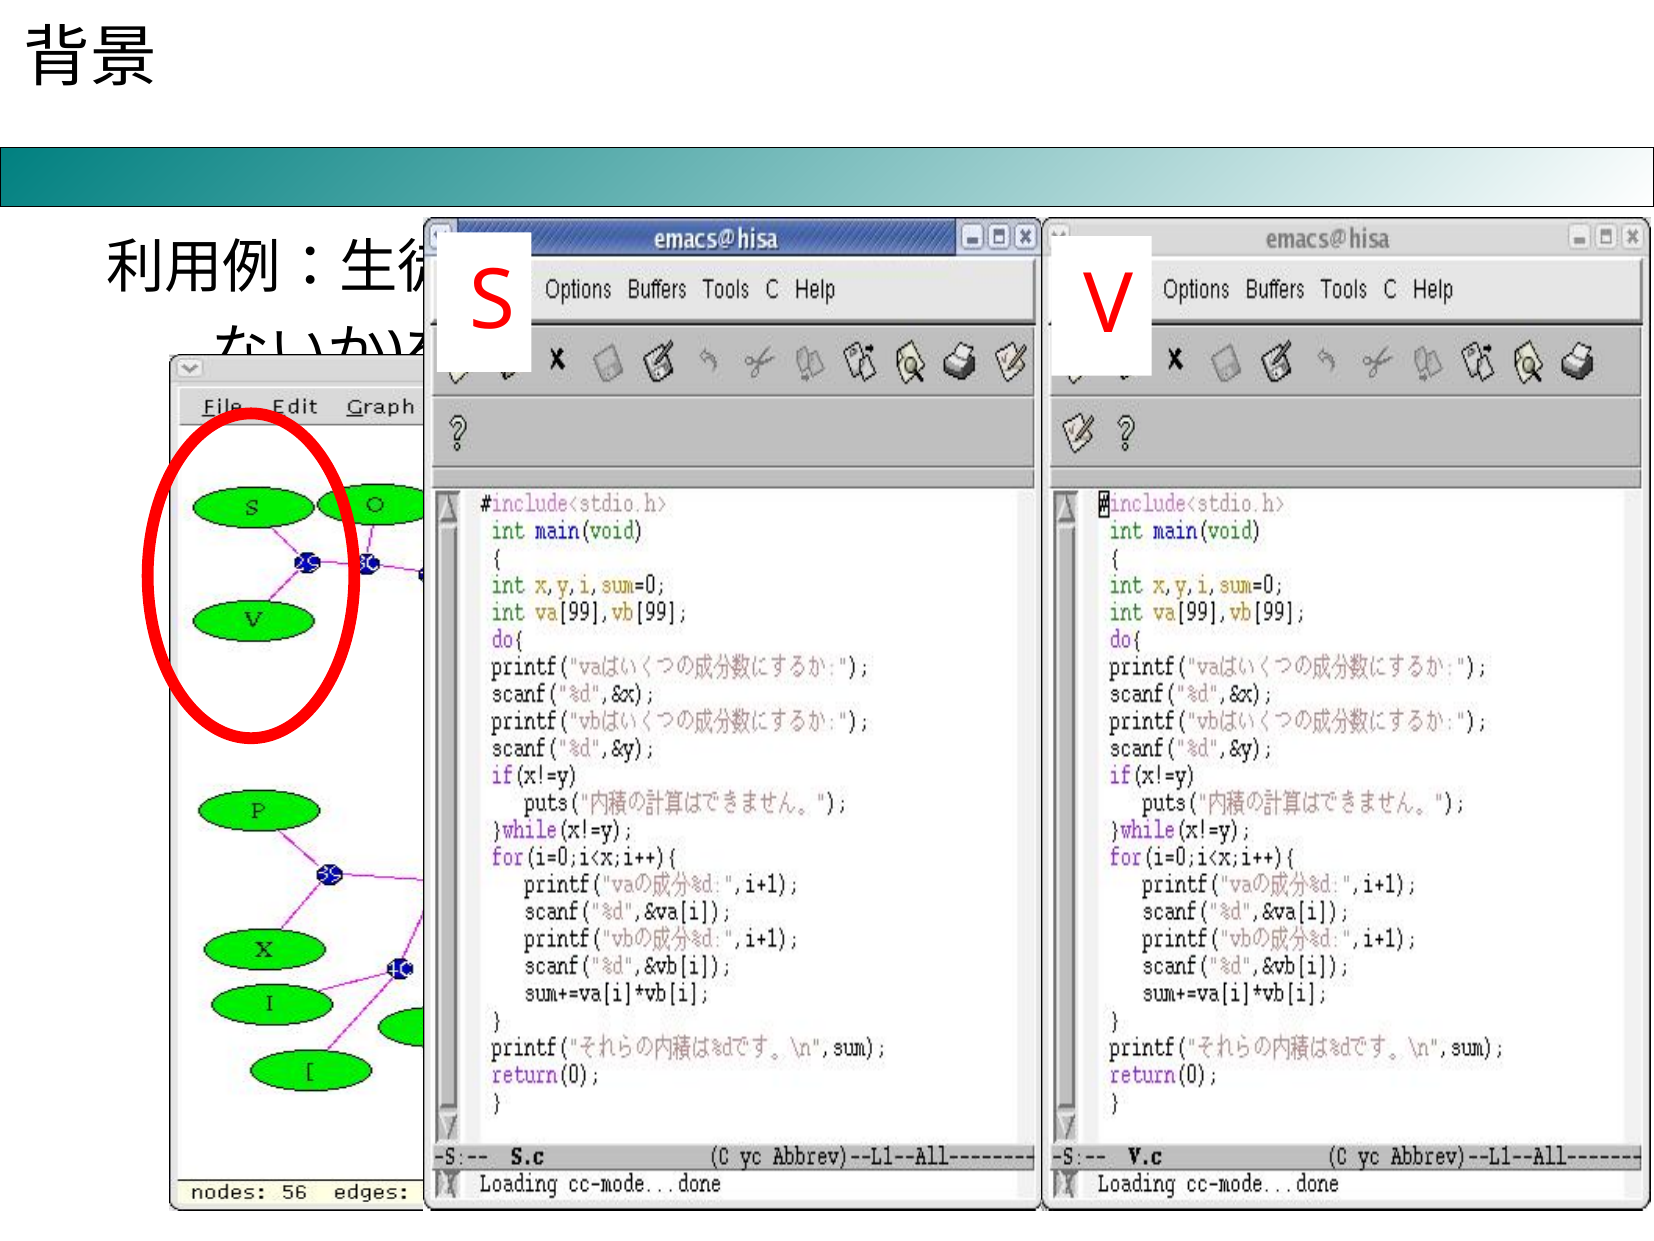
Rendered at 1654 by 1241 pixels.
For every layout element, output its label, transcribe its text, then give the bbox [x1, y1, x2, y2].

text_box 利用例：生徒のプログラム課題の中から不正(写してい ないか)を見つけ出す [74, 213, 1587, 354]
picture [169, 217, 1651, 1211]
title 背景 [23, 29, 562, 182]
picture [169, 420, 348, 732]
text_box V [1051, 236, 1152, 376]
text_box S [436, 232, 532, 372]
